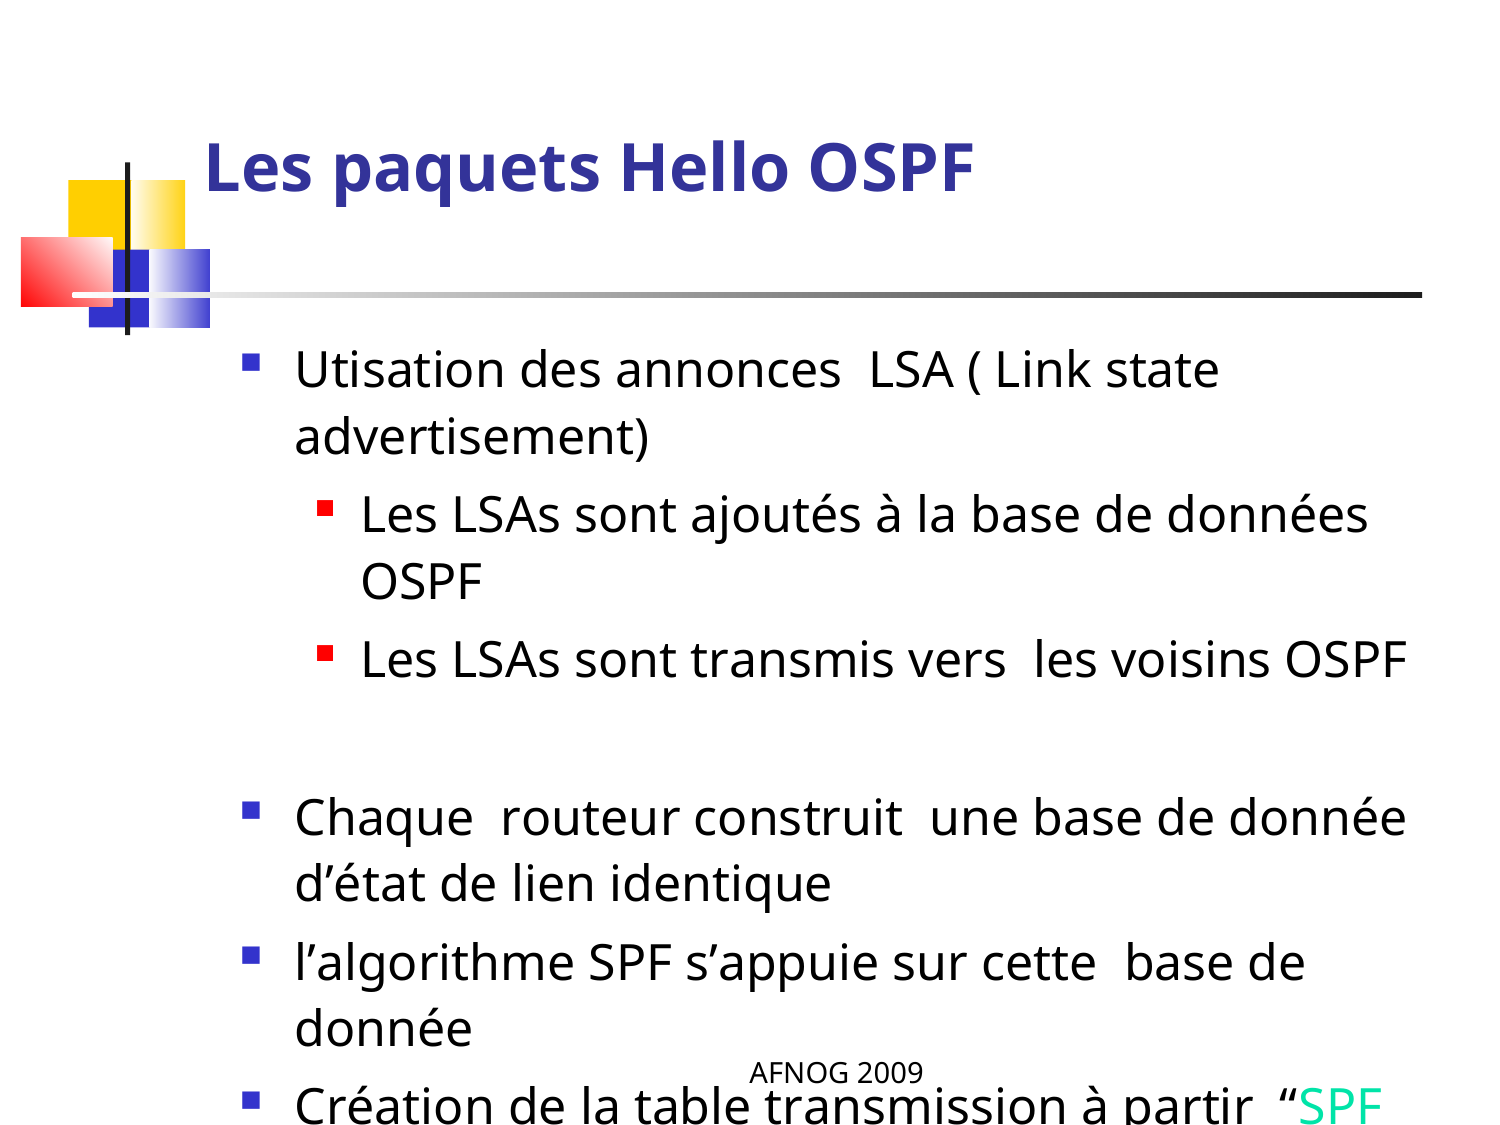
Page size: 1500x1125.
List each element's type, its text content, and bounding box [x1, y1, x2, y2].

list Utisation des annonces LSA ( Link state advertisement)‏ Les LSAs sont ajoutés à la base de données OSPF Les LSAs sont transmis vers les voisins OSPF Chaque routeur construit une base de donnée d’état de lien identique l’algorithme SPF s’appuie sur cette base de donnée Création de la table transmission à partir “SPF tree” [225, 326, 1500, 1125]
title Les paquets Hello OSPF [188, 34, 1377, 218]
